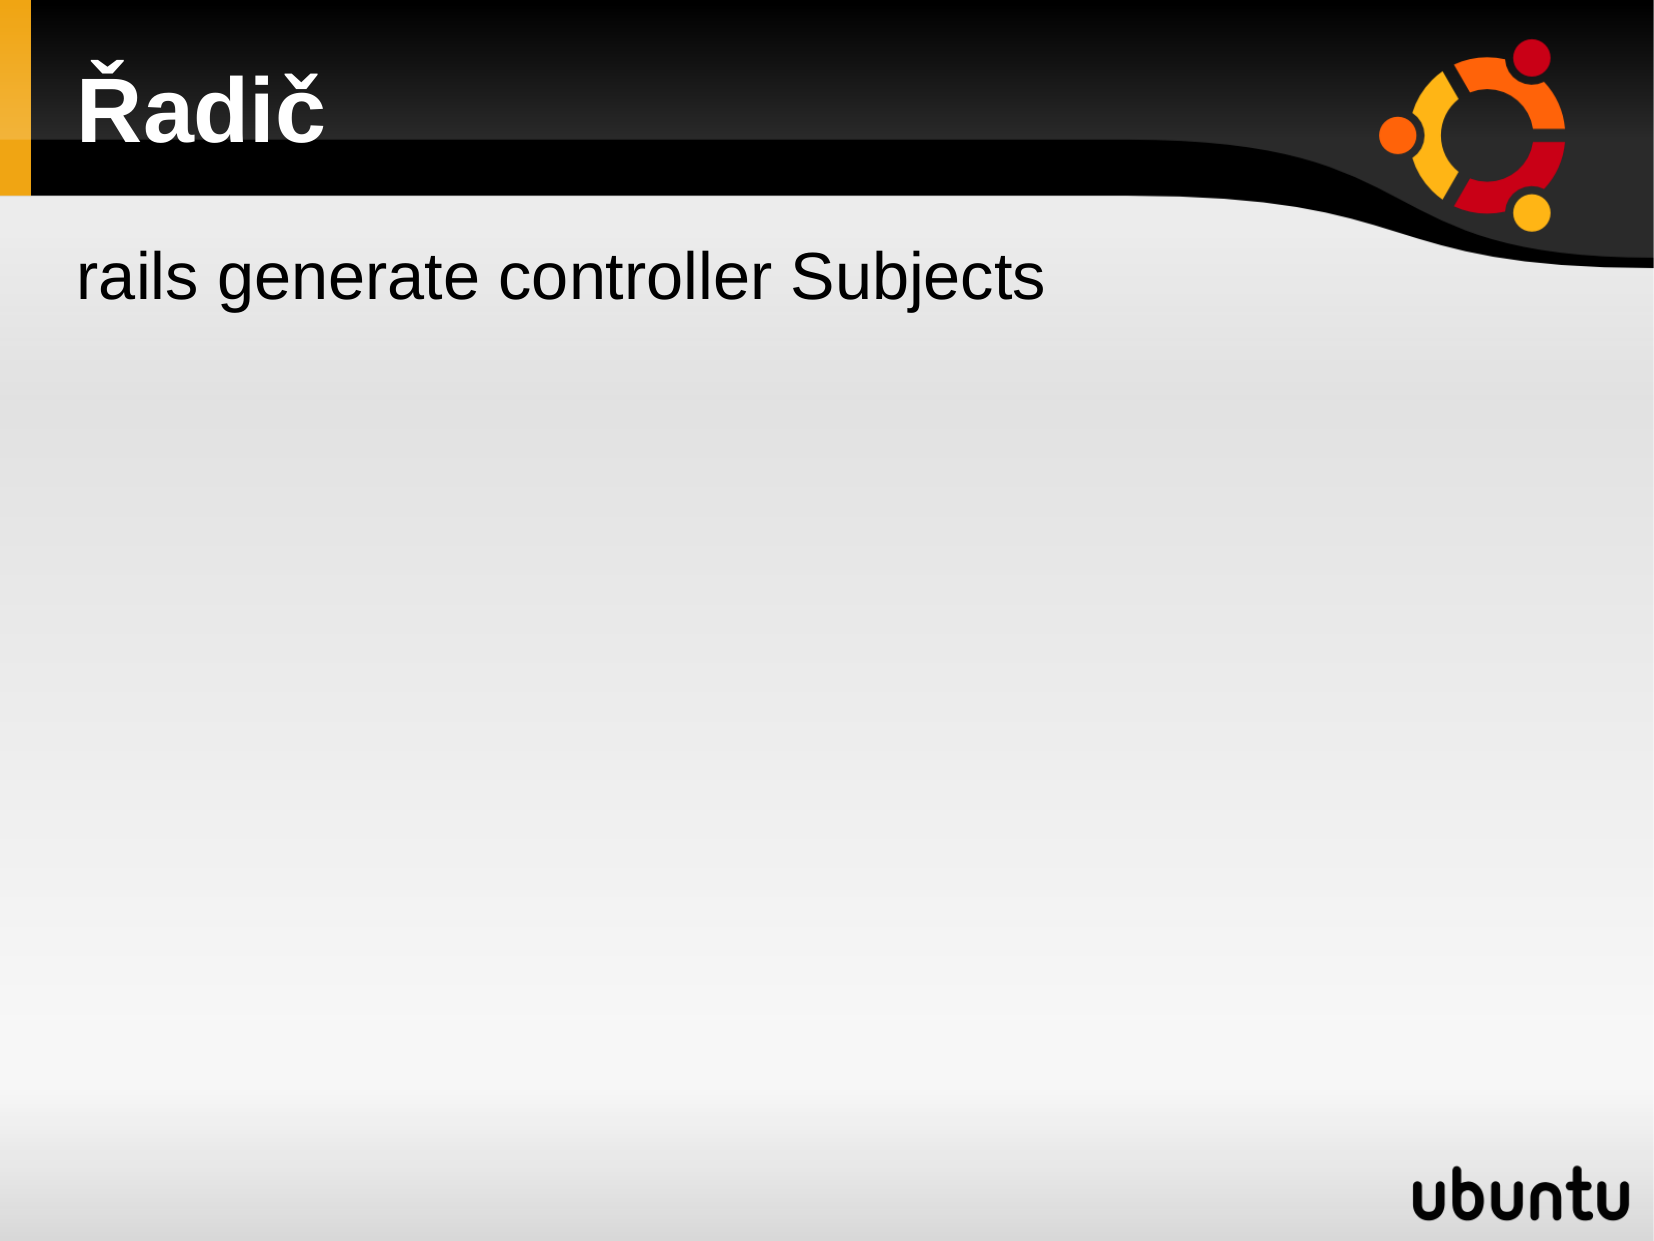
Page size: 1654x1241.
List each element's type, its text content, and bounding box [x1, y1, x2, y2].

title Řadič [76, 14, 1565, 207]
picture [0, 0, 1654, 1241]
list rails generate controller Subjects [76, 238, 1565, 1043]
